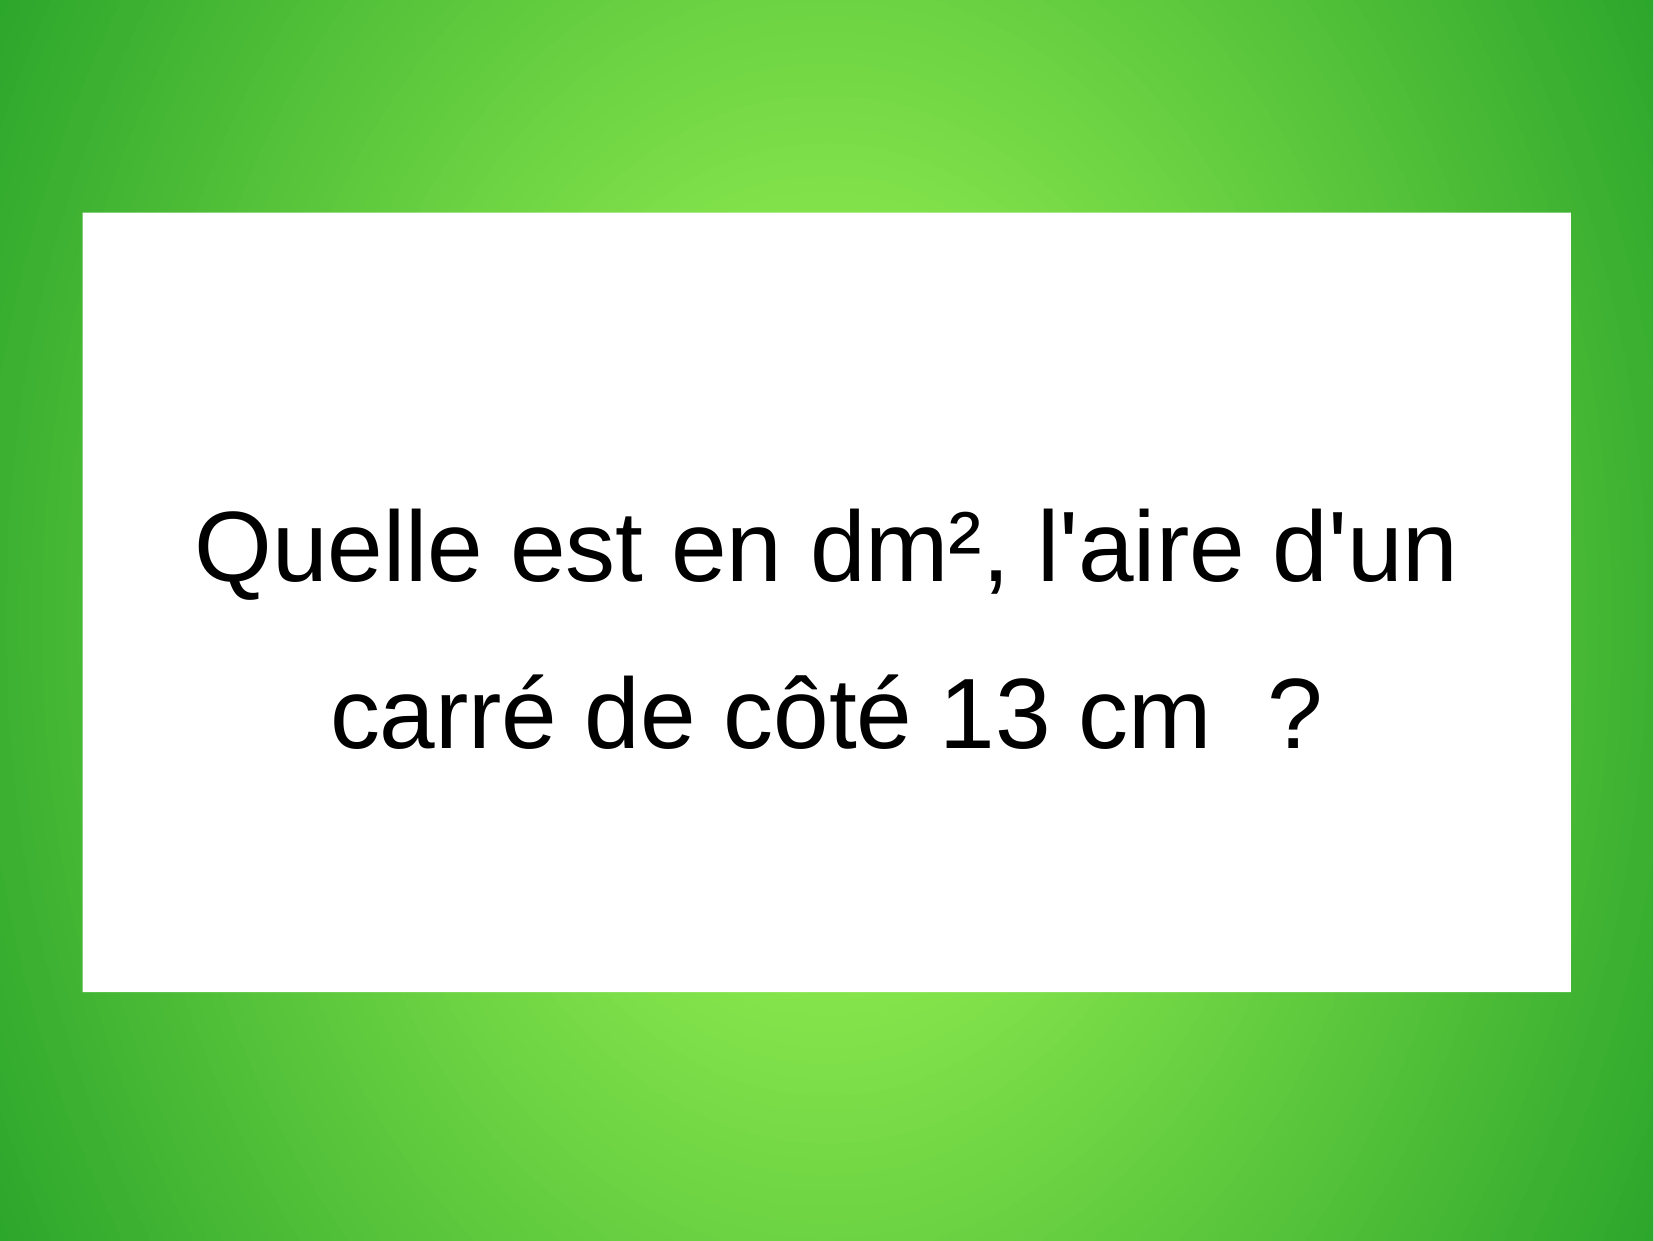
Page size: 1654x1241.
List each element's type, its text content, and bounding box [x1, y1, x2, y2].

picture [0, 0, 1654, 1241]
subtitle Quelle est en dm², l'aire d'un carré de côté 13 cm ? [82, 212, 1571, 993]
